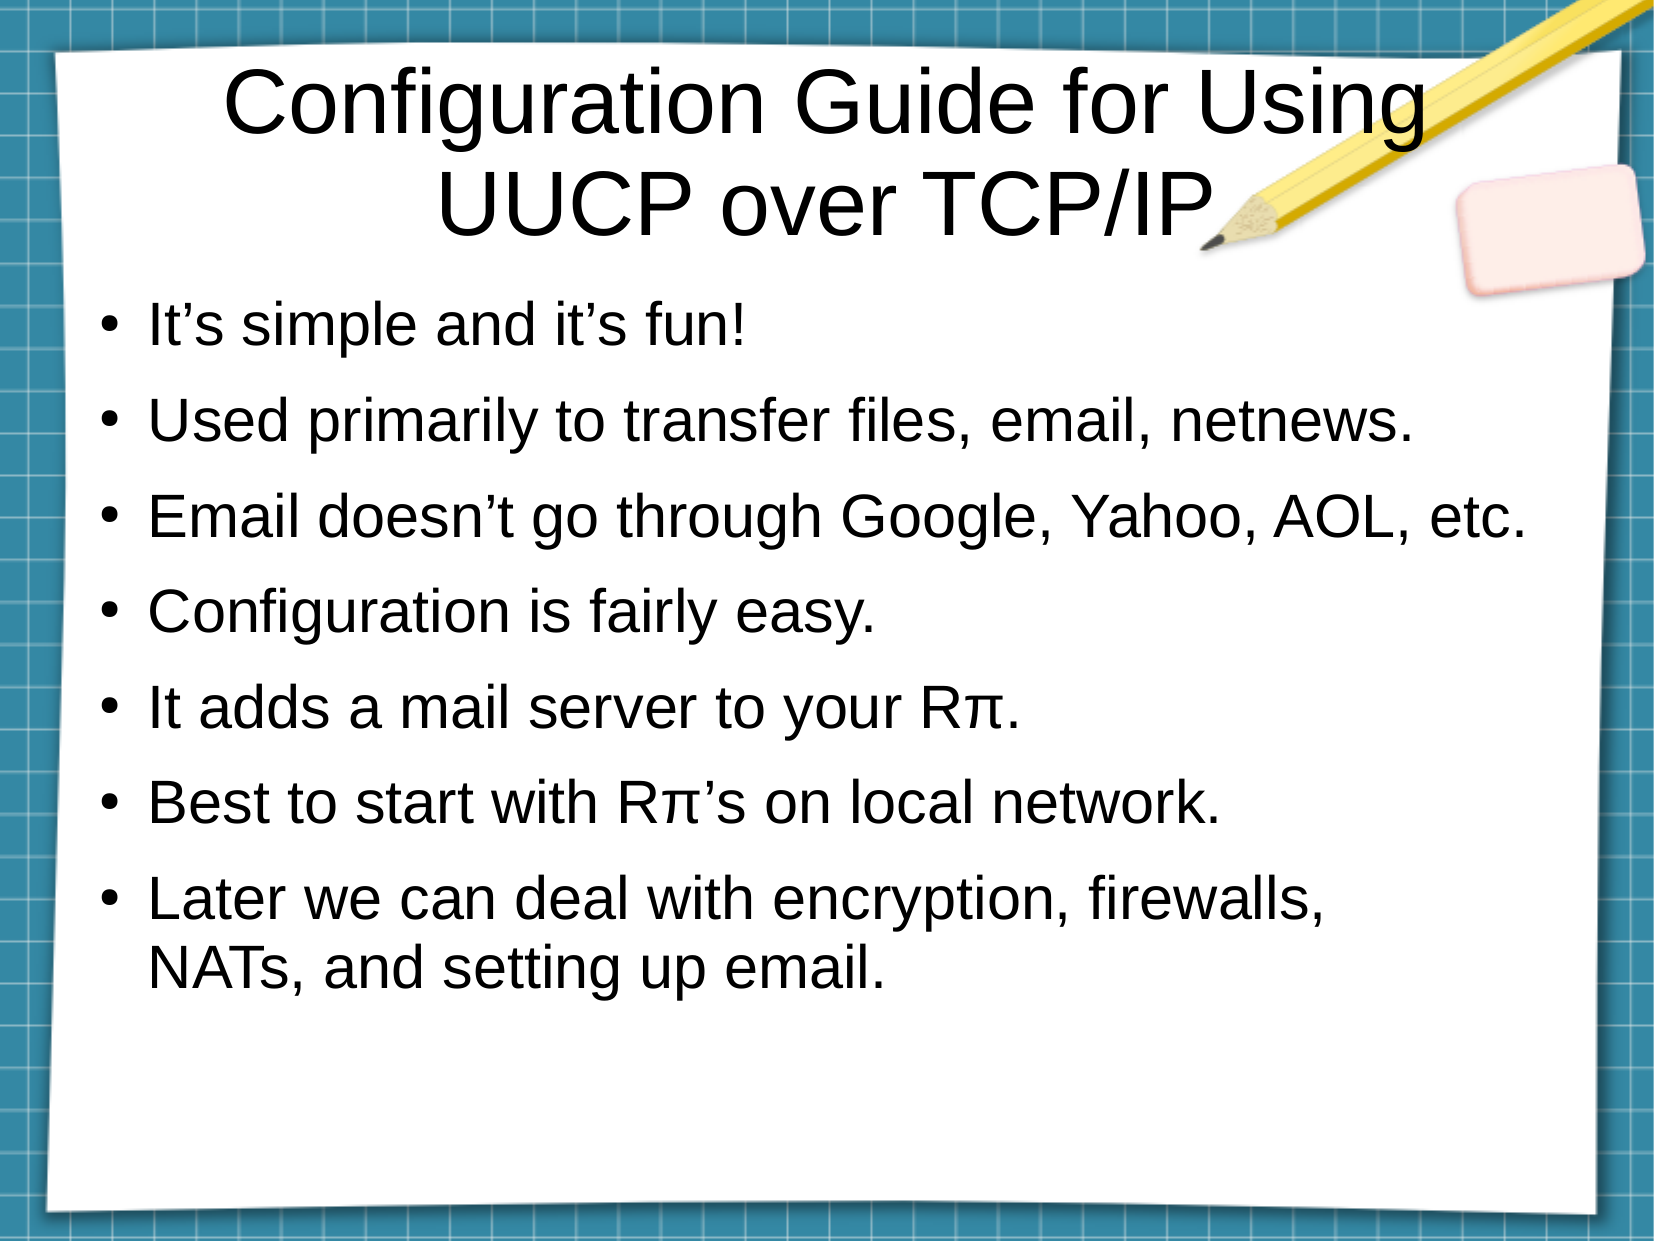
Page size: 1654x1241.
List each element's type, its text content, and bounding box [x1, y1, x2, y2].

list It’s simple and it’s fun! Used primarily to transfer files, email, netnews. Email doesn’t go through Google, Yahoo, AOL, etc. Configuration is fairly easy. It adds a mail server to your Rπ. Best to start with Rπ’s on local network. Later we can deal with encryption, firewalls, NATs, and setting up email. [82, 290, 1571, 1010]
picture [0, 0, 1654, 1241]
title Configuration Guide for Using UUCP over TCP/IP [82, 49, 1571, 257]
